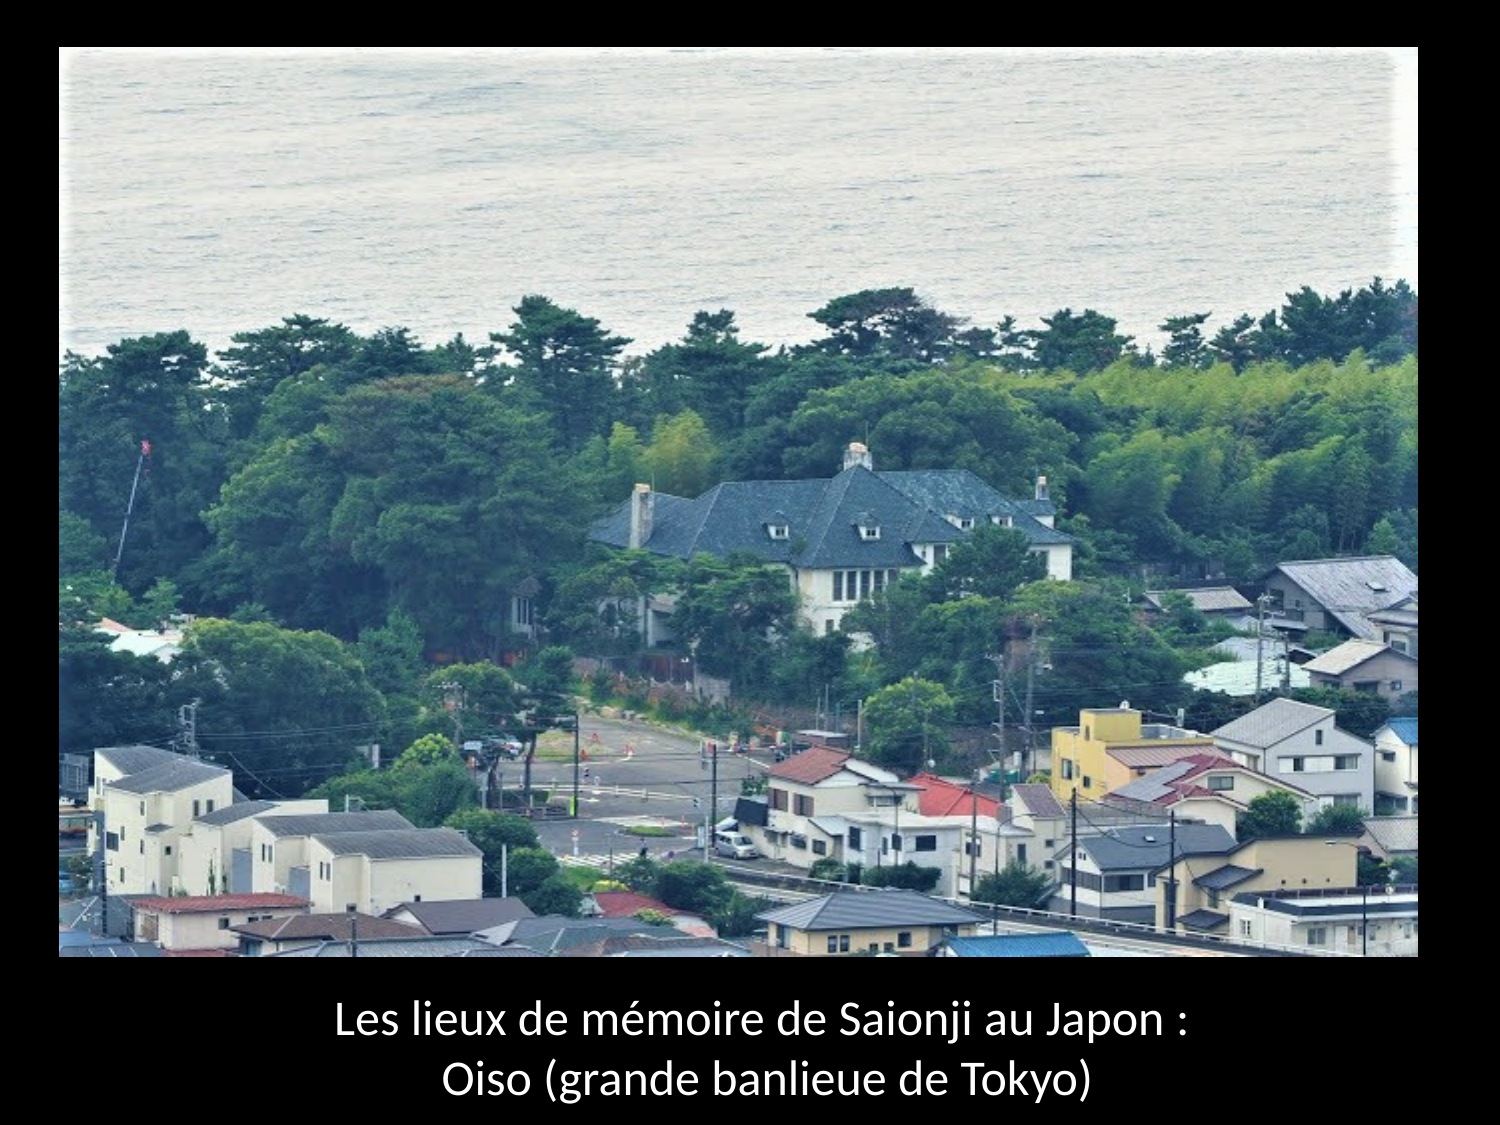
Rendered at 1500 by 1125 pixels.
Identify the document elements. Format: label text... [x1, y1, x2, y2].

picture [59, 47, 1418, 957]
title Les lieux de mémoire de Saionji au Japon : Oiso (grande banlieue de Tokyo) [64, 999, 1459, 1092]
